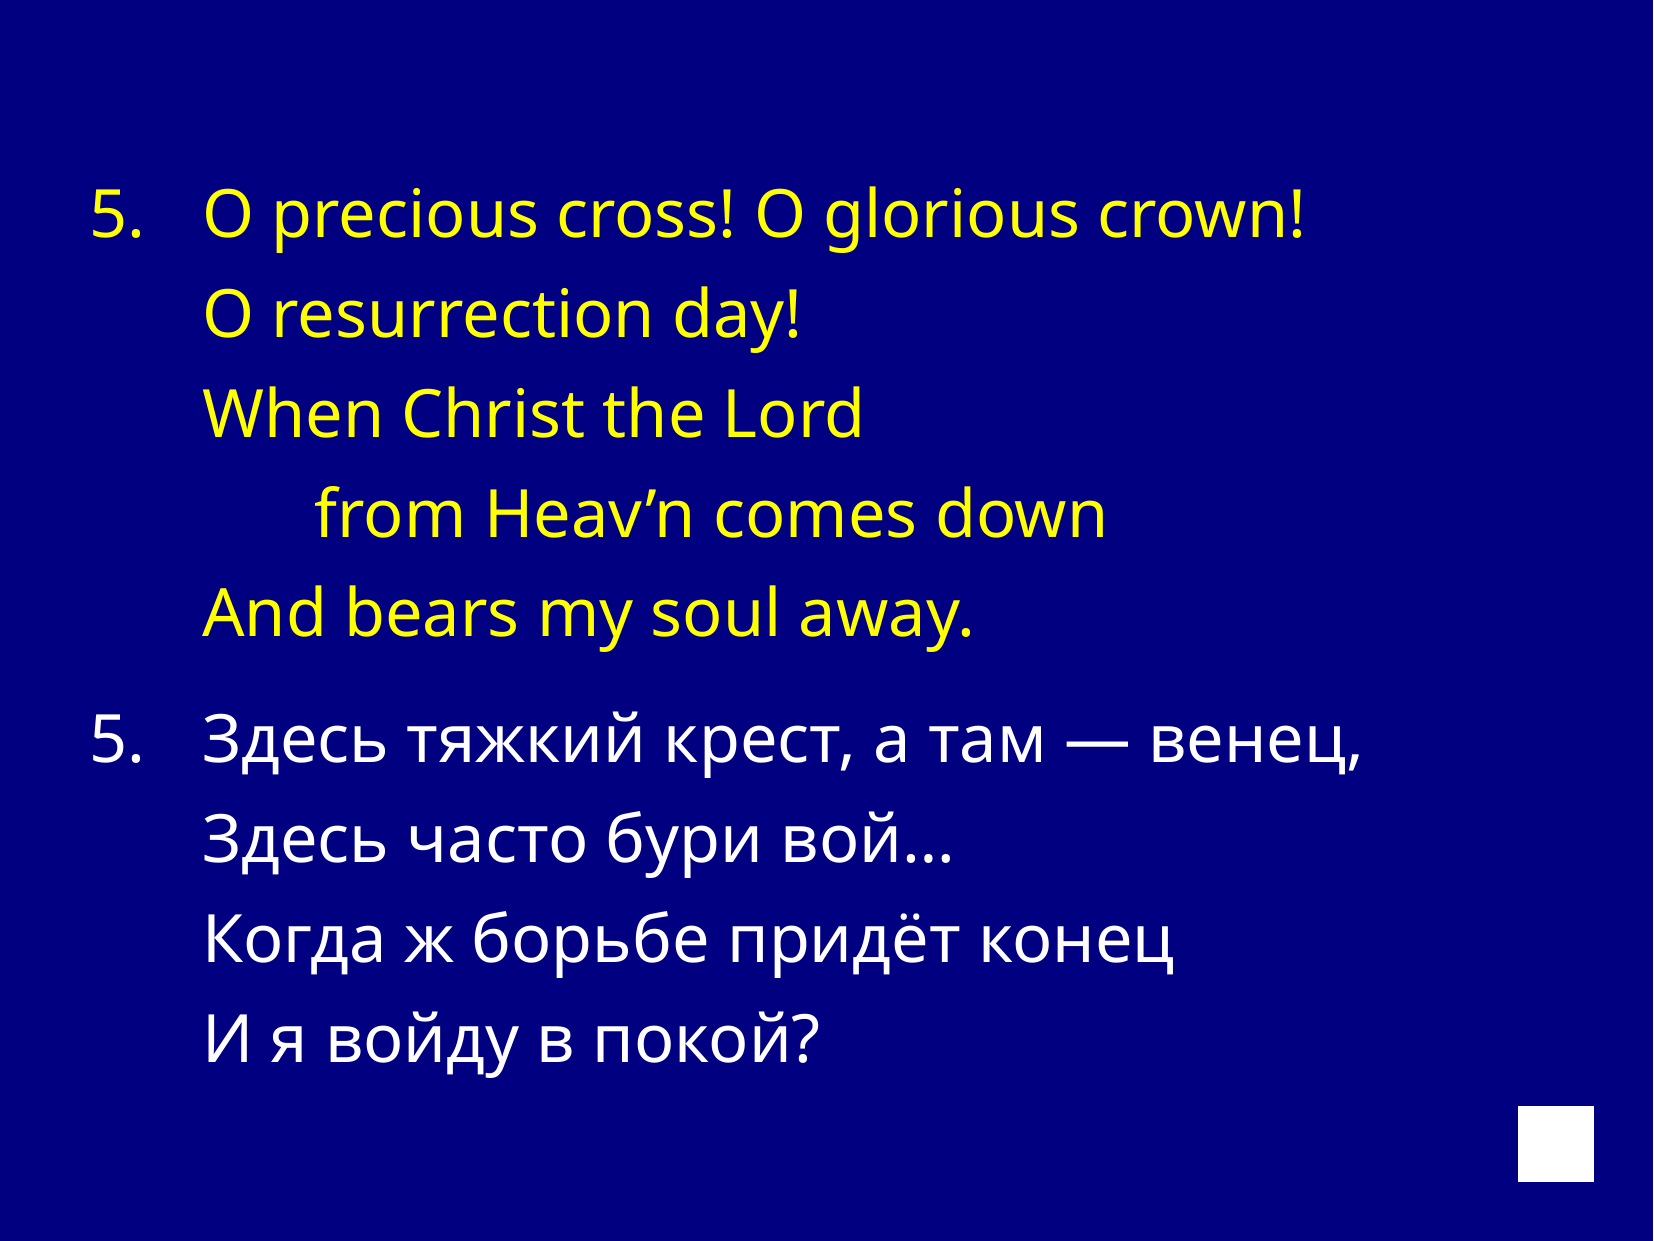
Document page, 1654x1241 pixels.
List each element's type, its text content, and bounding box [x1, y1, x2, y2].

text_box [1518, 1106, 1594, 1182]
text_box 5. Здесь тяжкий крест, а там ― венец, Здесь часто бури вой… Когда ж борьбе придёт конец И я войду в покой? [75, 675, 1576, 1163]
text_box 5. O precious cross! O glorious crown! O resurrection day! When Christ the Lord from Heav’n comes down And bears my soul away. [75, 150, 1576, 638]
